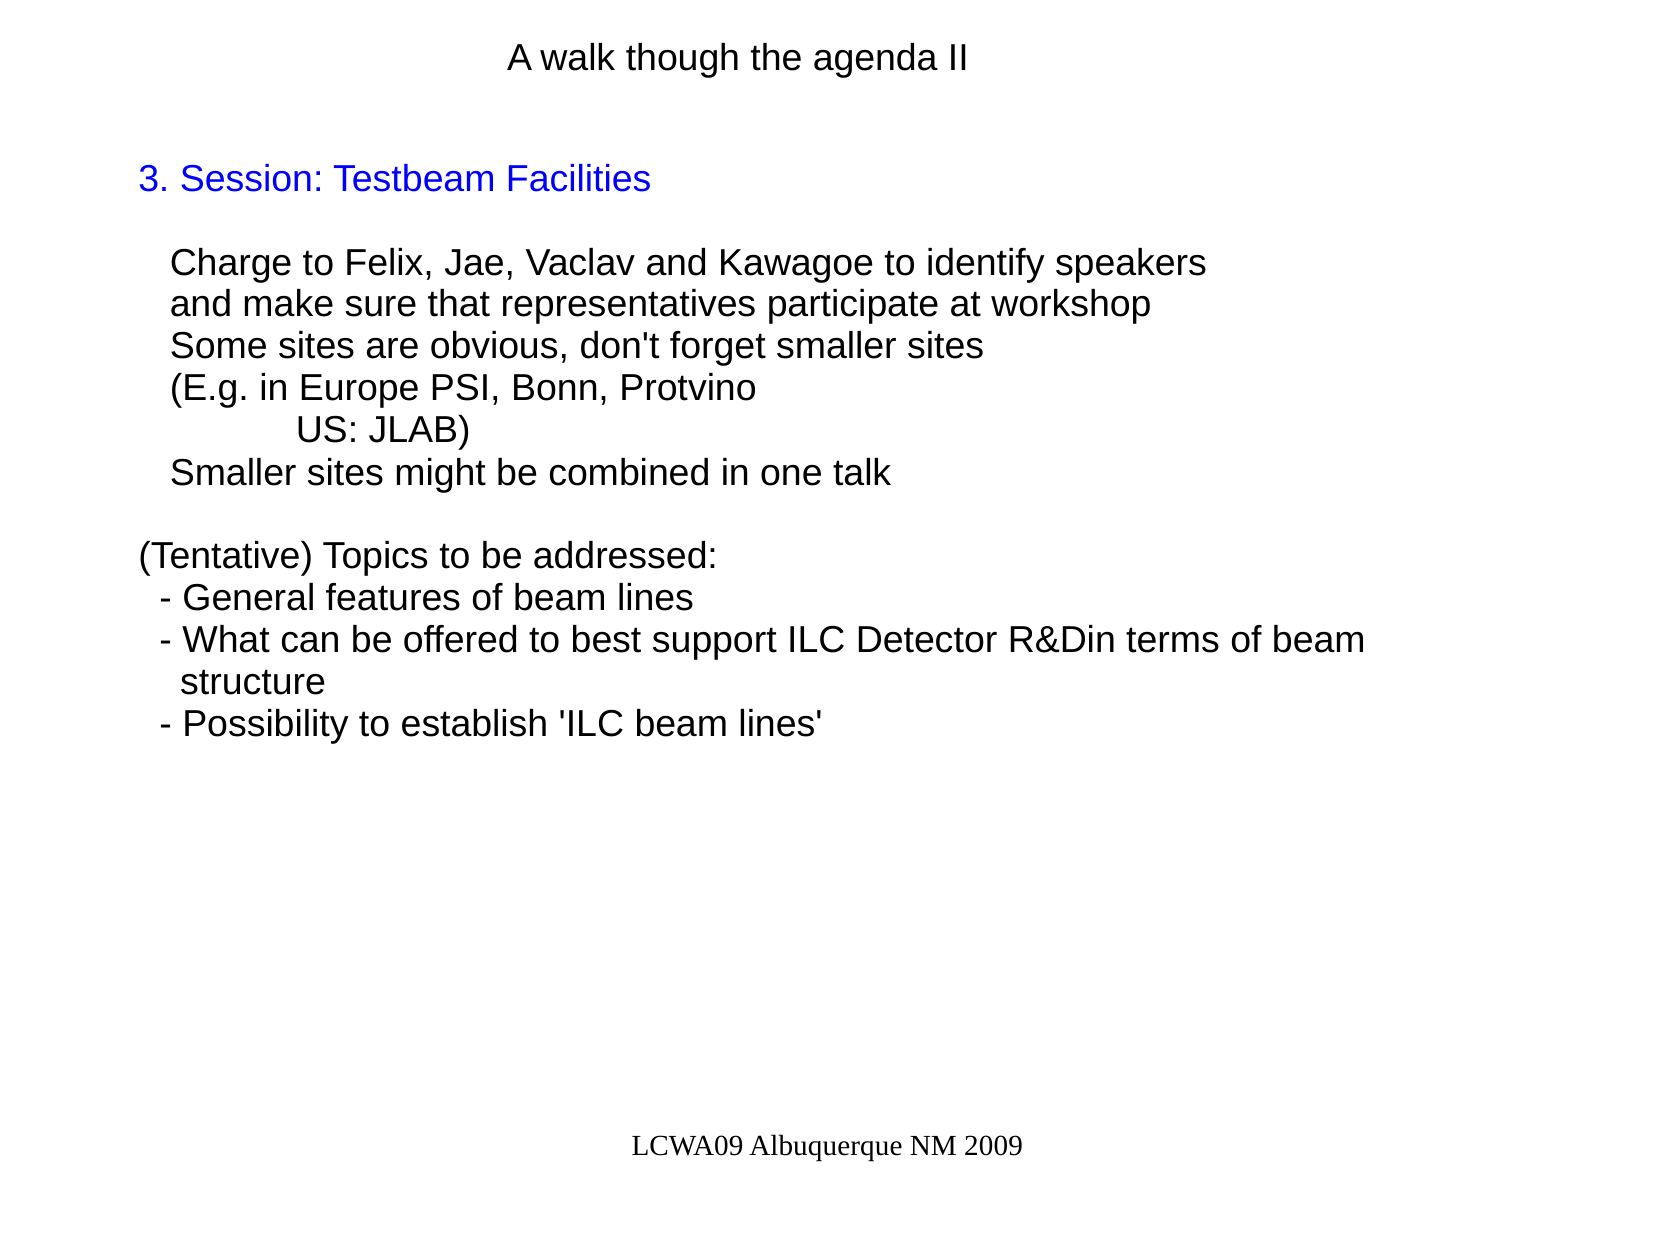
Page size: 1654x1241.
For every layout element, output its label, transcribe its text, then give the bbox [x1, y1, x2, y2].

text_box 3. Session: Testbeam Facilities Charge to Felix, Jae, Vaclav and Kawagoe to identify speakers and make sure that representatives participate at workshop Some sites are obvious, don't forget smaller sites (E.g. in Europe PSI, Bonn, Protvino US: JLAB) Smaller sites might be combined in one talk (Tentative) Topics to be addressed: - General features of beam lines - What can be offered to best support ILC Detector R&Din terms of beam structure - Possibility to establish 'ILC beam lines' [123, 149, 1384, 921]
text_box A walk though the agenda II [492, 29, 986, 87]
